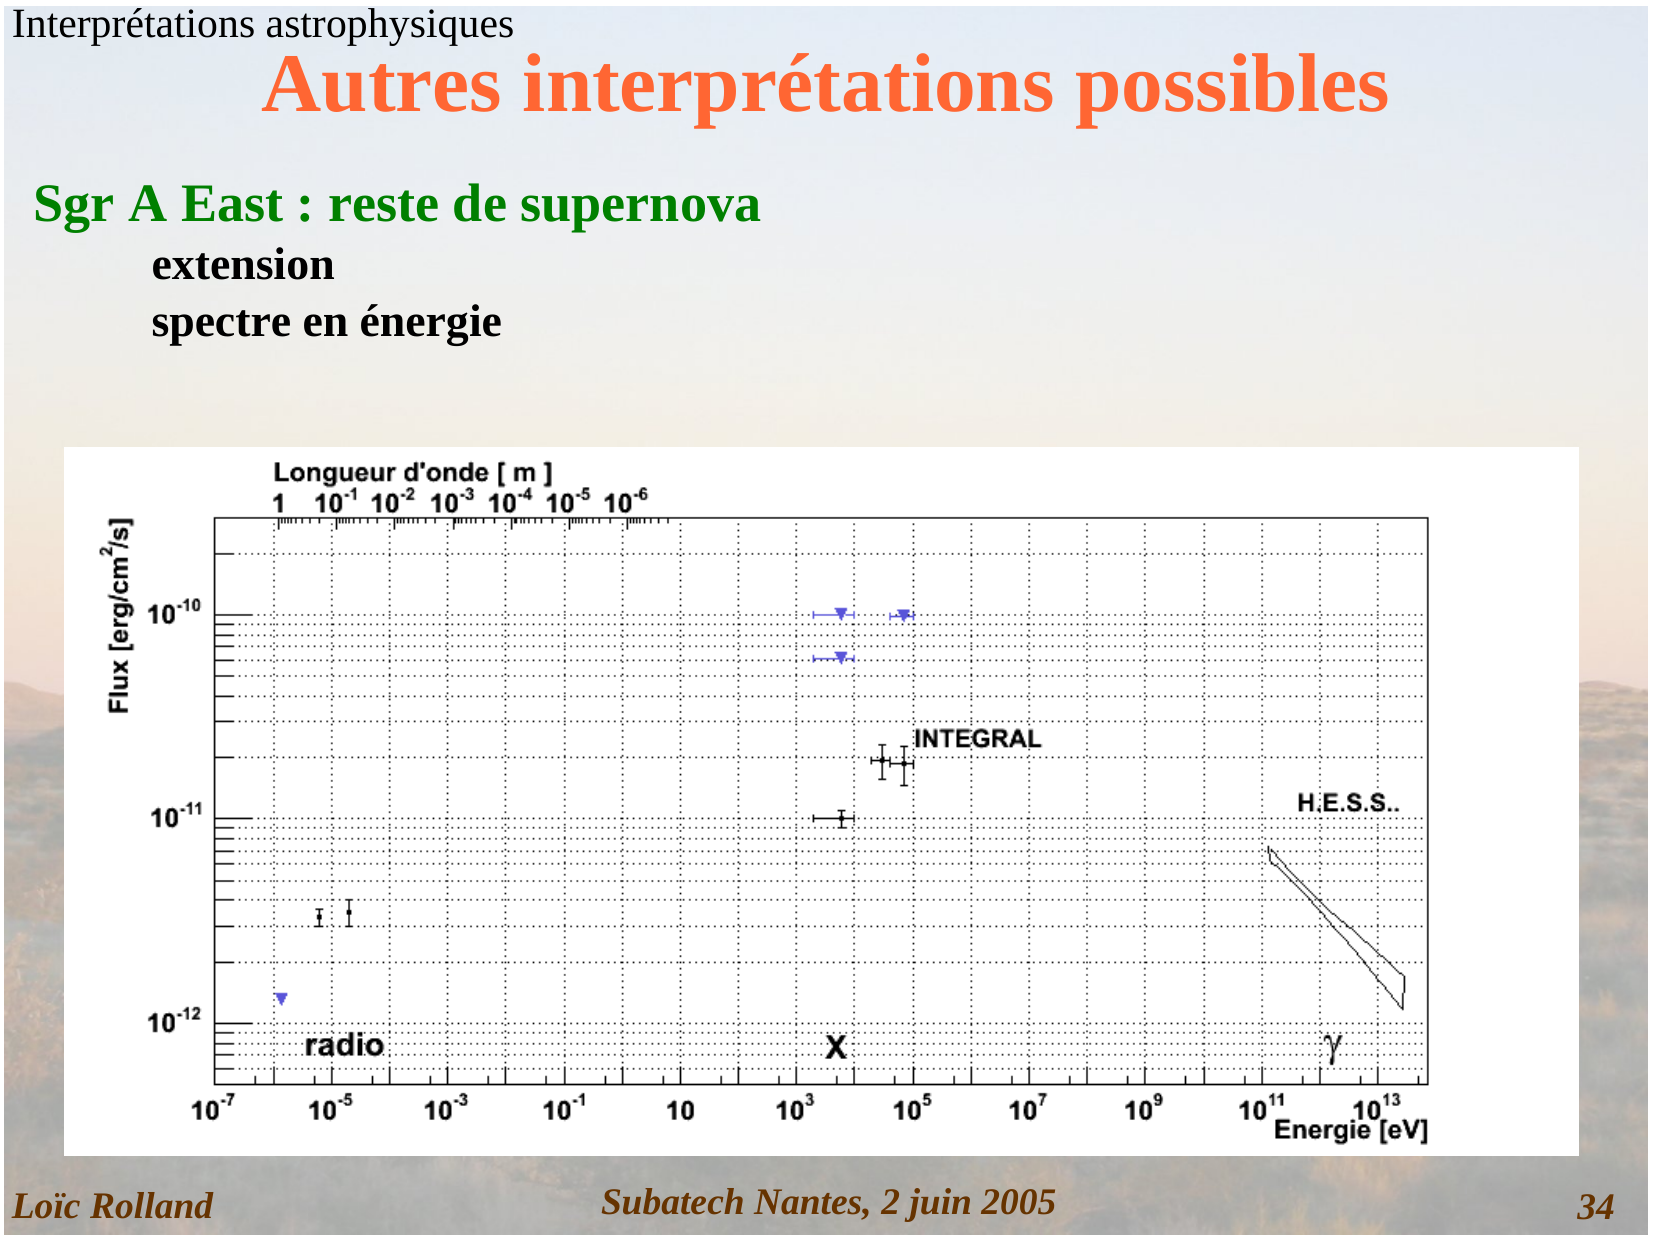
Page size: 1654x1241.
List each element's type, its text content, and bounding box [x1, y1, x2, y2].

picture [4, 6, 11, 20]
text_box Interprétations astrophysiques [11, 0, 1654, 59]
list Sgr A East : reste de supernova extension spectre en énergie [18, 173, 1599, 1157]
title Autres interprétations possibles [0, 20, 1654, 146]
picture [4, 146, 1648, 1235]
